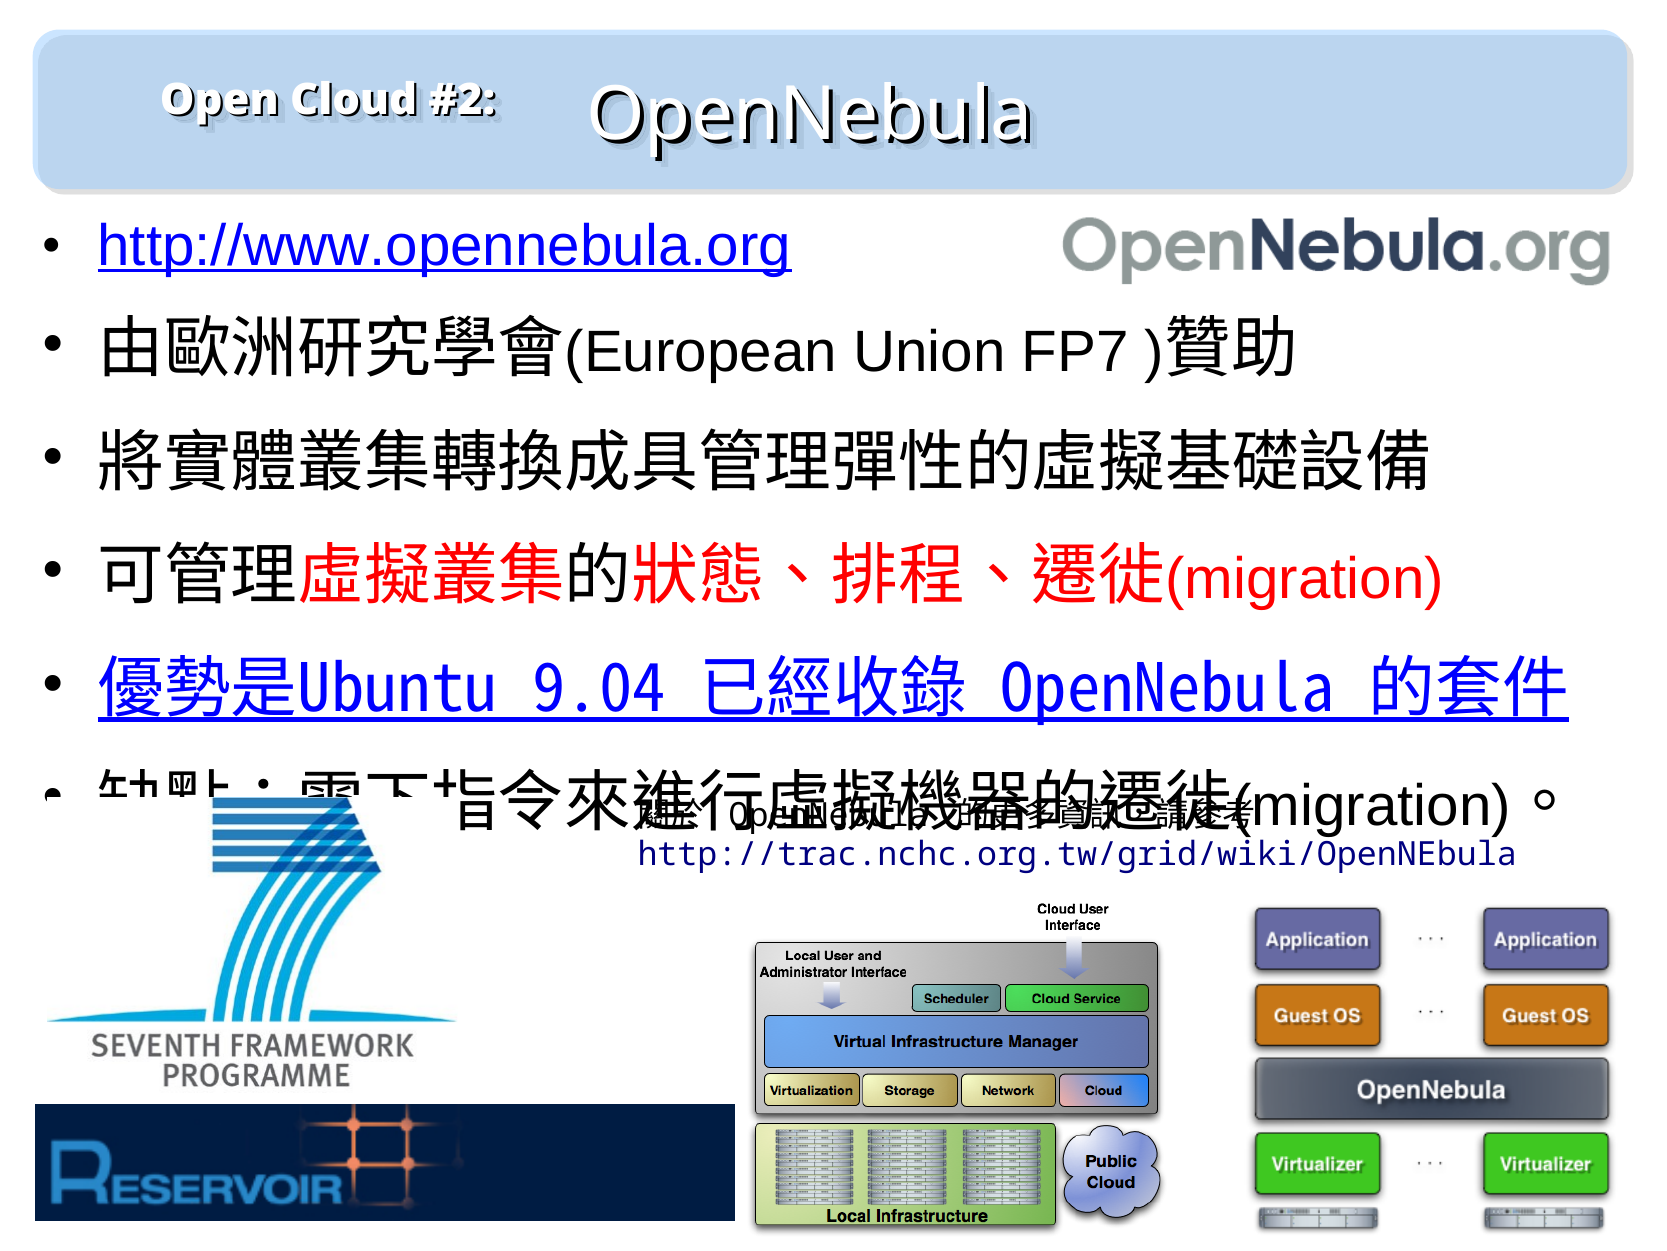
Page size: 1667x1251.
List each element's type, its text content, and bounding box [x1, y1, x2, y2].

picture [797, 183, 1625, 302]
picture [47, 797, 458, 1093]
picture [35, 891, 1182, 1247]
text_box 關於 OpenNebula 的更多資訊，請參考http://trac.nchc.org.tw/grid/wiki/OpenNEbula [616, 779, 1595, 886]
list http://www.opennebula.org 由歐洲研究學會(European Union FP7 )贊助 將實體叢集轉換成具管理彈性的虛擬基礎設備 可管理虛擬叢集的狀態、排程、遷徙(migration) 優勢是Ubuntu 9.04 已經收錄 OpenNebula 的套件 缺點：需下指令來進行虛擬機器的遷徙(migration)。 [41, 212, 1607, 761]
picture [1234, 891, 1630, 1247]
text_box Open Cloud #2: OpenNebula [32, 29, 1628, 190]
